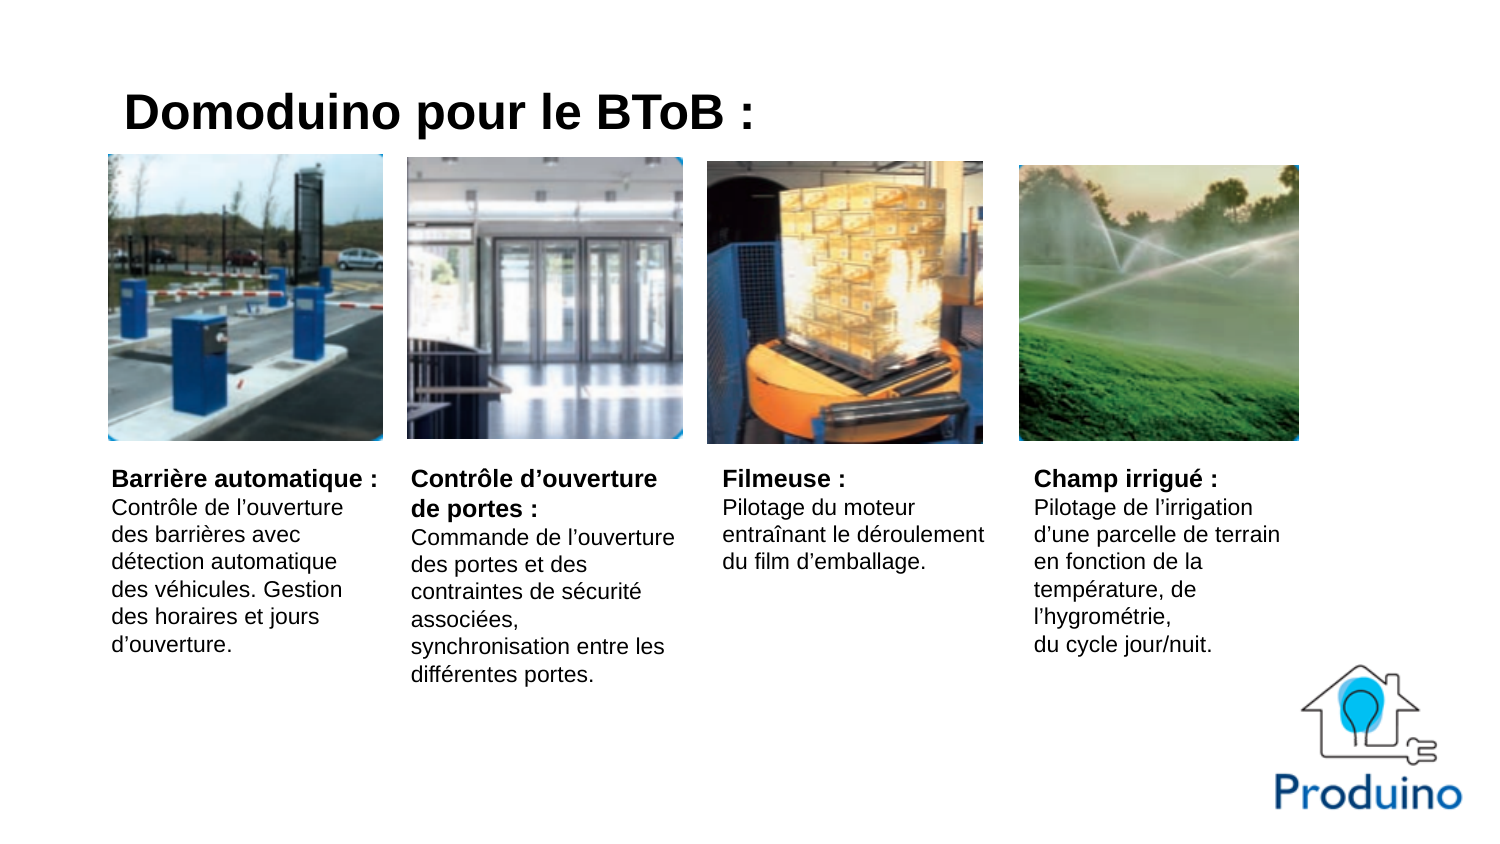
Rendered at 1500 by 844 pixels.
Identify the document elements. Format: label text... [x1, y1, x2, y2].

picture [1274, 663, 1464, 812]
picture [108, 191, 383, 441]
text_box Champ irrigué : Pilotage de l’irrigation d’une parcelle de terrain en fonction de la température, de l’hygrométrie, du cycle jour/nuit. [1019, 447, 1318, 630]
picture [407, 191, 683, 439]
text_box Barrière automatique : Contrôle de l’ouverture des barrières avec détection automatique des véhicules. Gestion des horaires et jours d’ouverture. [96, 447, 395, 630]
text_box Filmeuse : Pilotage du moteur entraînant le déroulement du film d’emballage. [707, 447, 1006, 630]
text_box Contrôle d’ouverture de portes : Commande de l’ouverture des portes et des contraintes de sécurité associées, synchronisation entre les différentes portes. [395, 447, 695, 630]
text_box Domoduino pour le BToB : [108, 64, 1189, 191]
picture [1019, 165, 1299, 441]
picture [707, 191, 983, 444]
